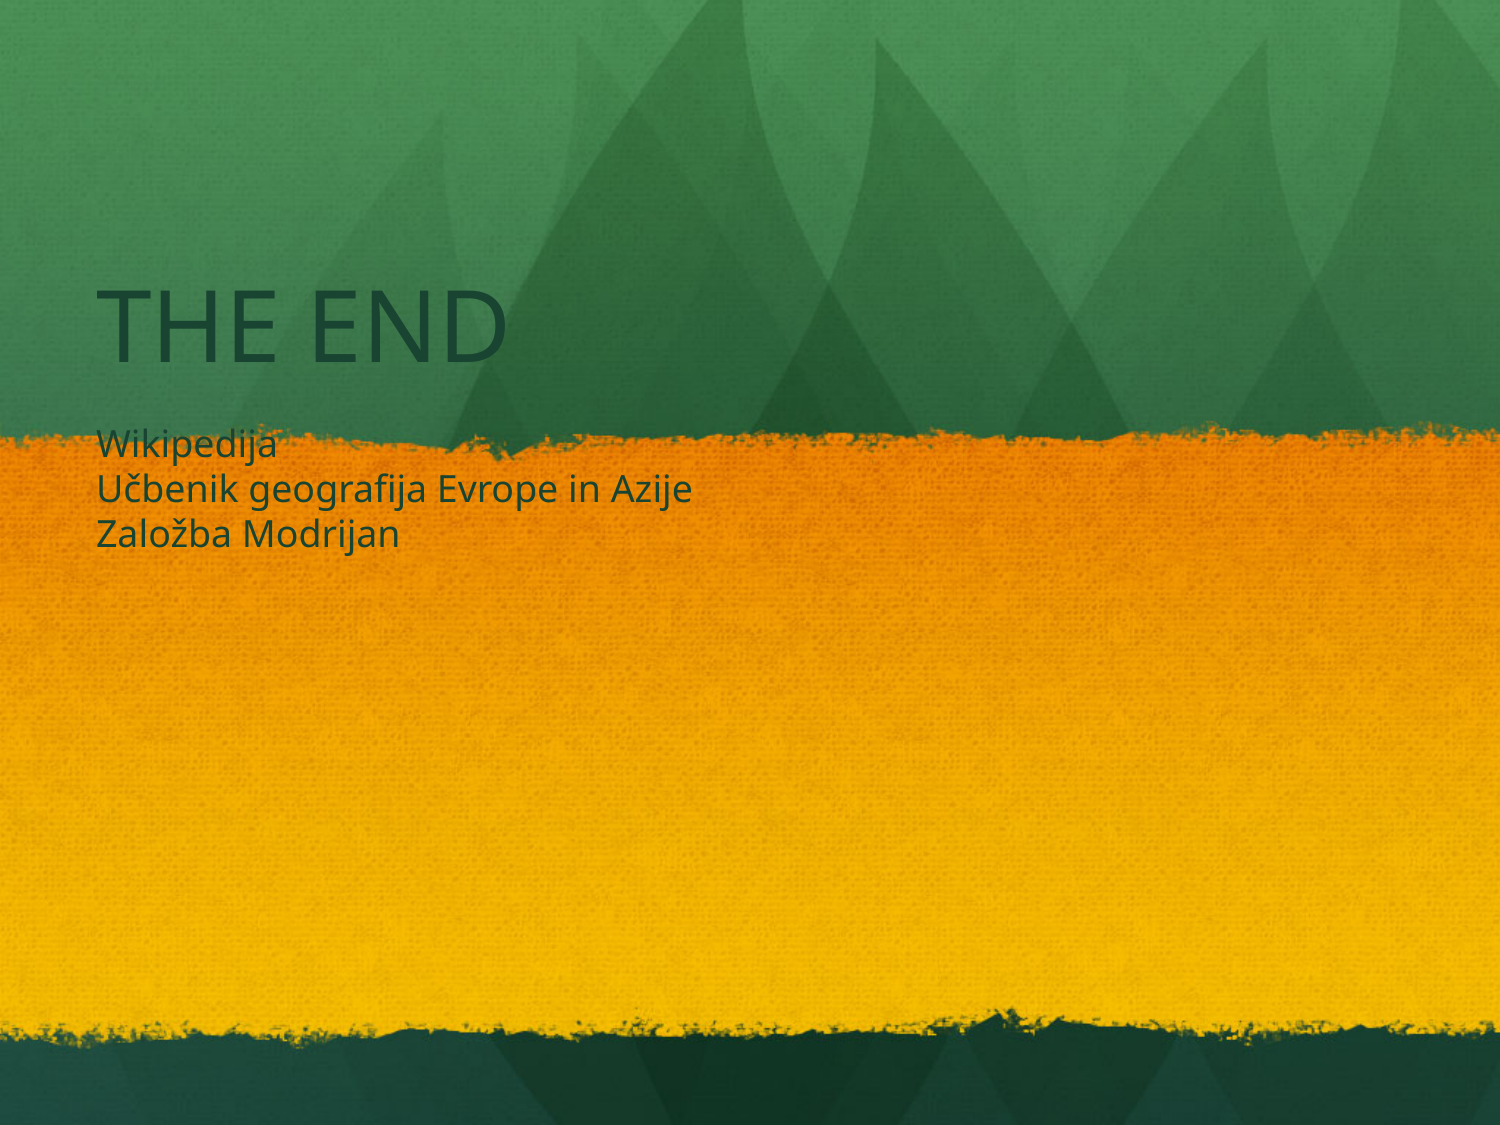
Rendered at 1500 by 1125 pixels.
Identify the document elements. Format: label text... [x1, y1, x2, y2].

subtitle Wikipedija Učbenik geografija Evrope in Azije Založba Modrijan [80, 412, 1262, 1025]
title THE END [80, 92, 1262, 390]
picture [0, 0, 1500, 1125]
